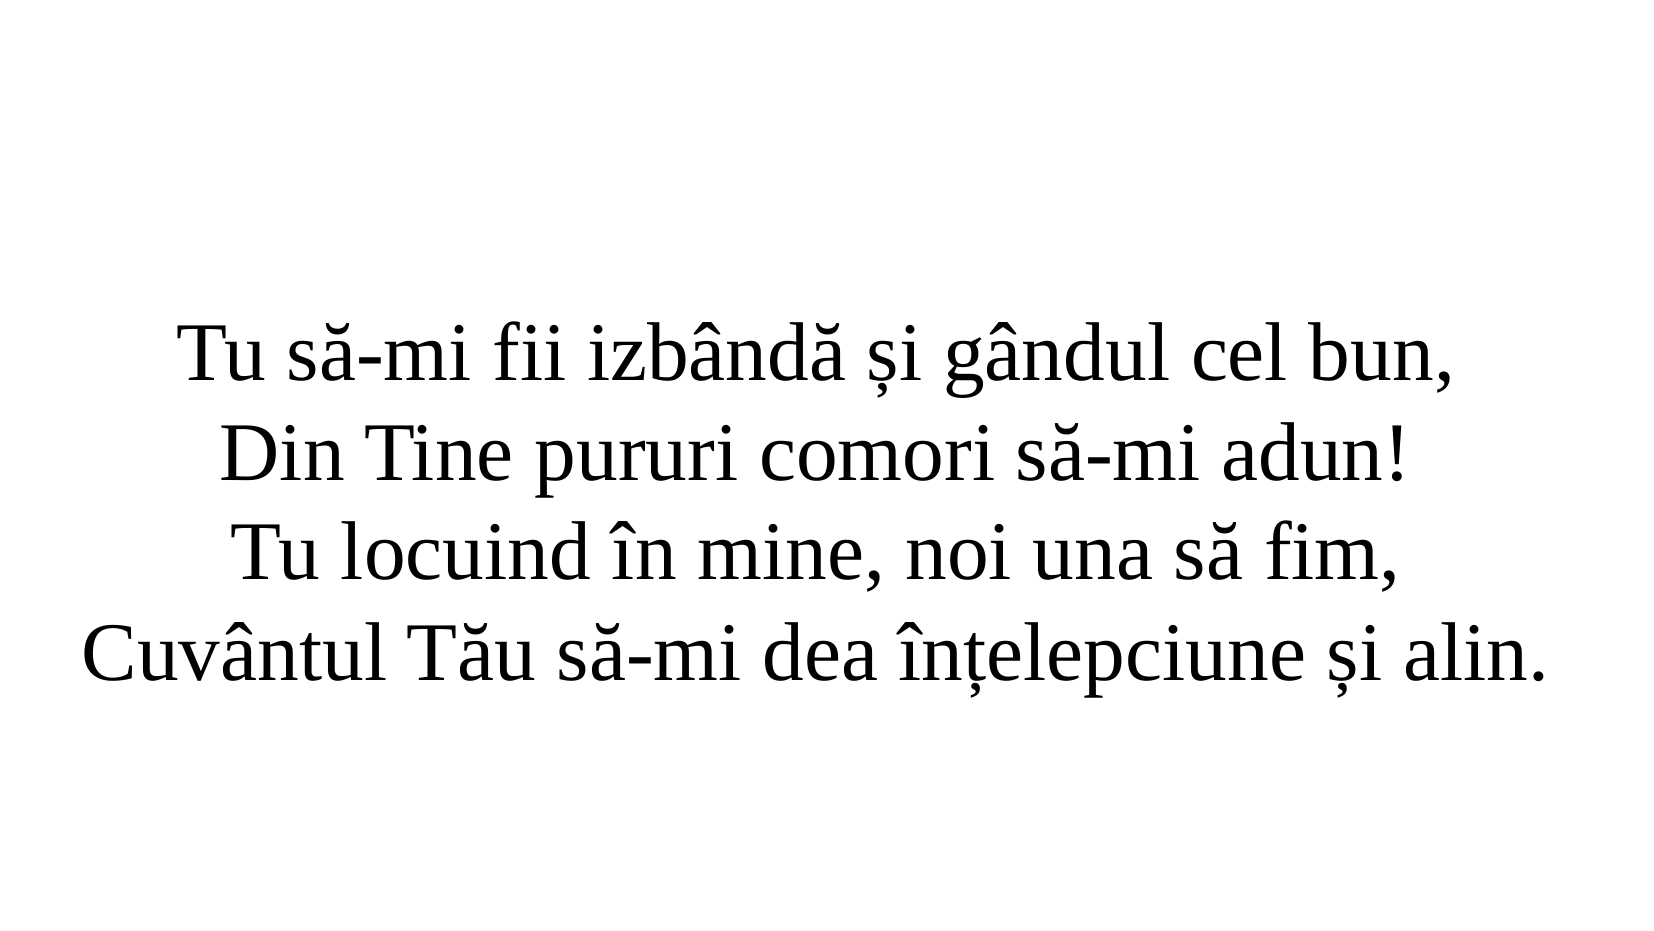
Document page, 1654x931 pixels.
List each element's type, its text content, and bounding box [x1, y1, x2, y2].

subtitle Tu să-mi fii izbândă și gândul cel bun, Din Tine pururi comori să-mi adun! Tu locuind în mine, noi una să fim, Cuvântul Tău să-mi dea înțelepciune și alin. [0, 289, 1654, 641]
